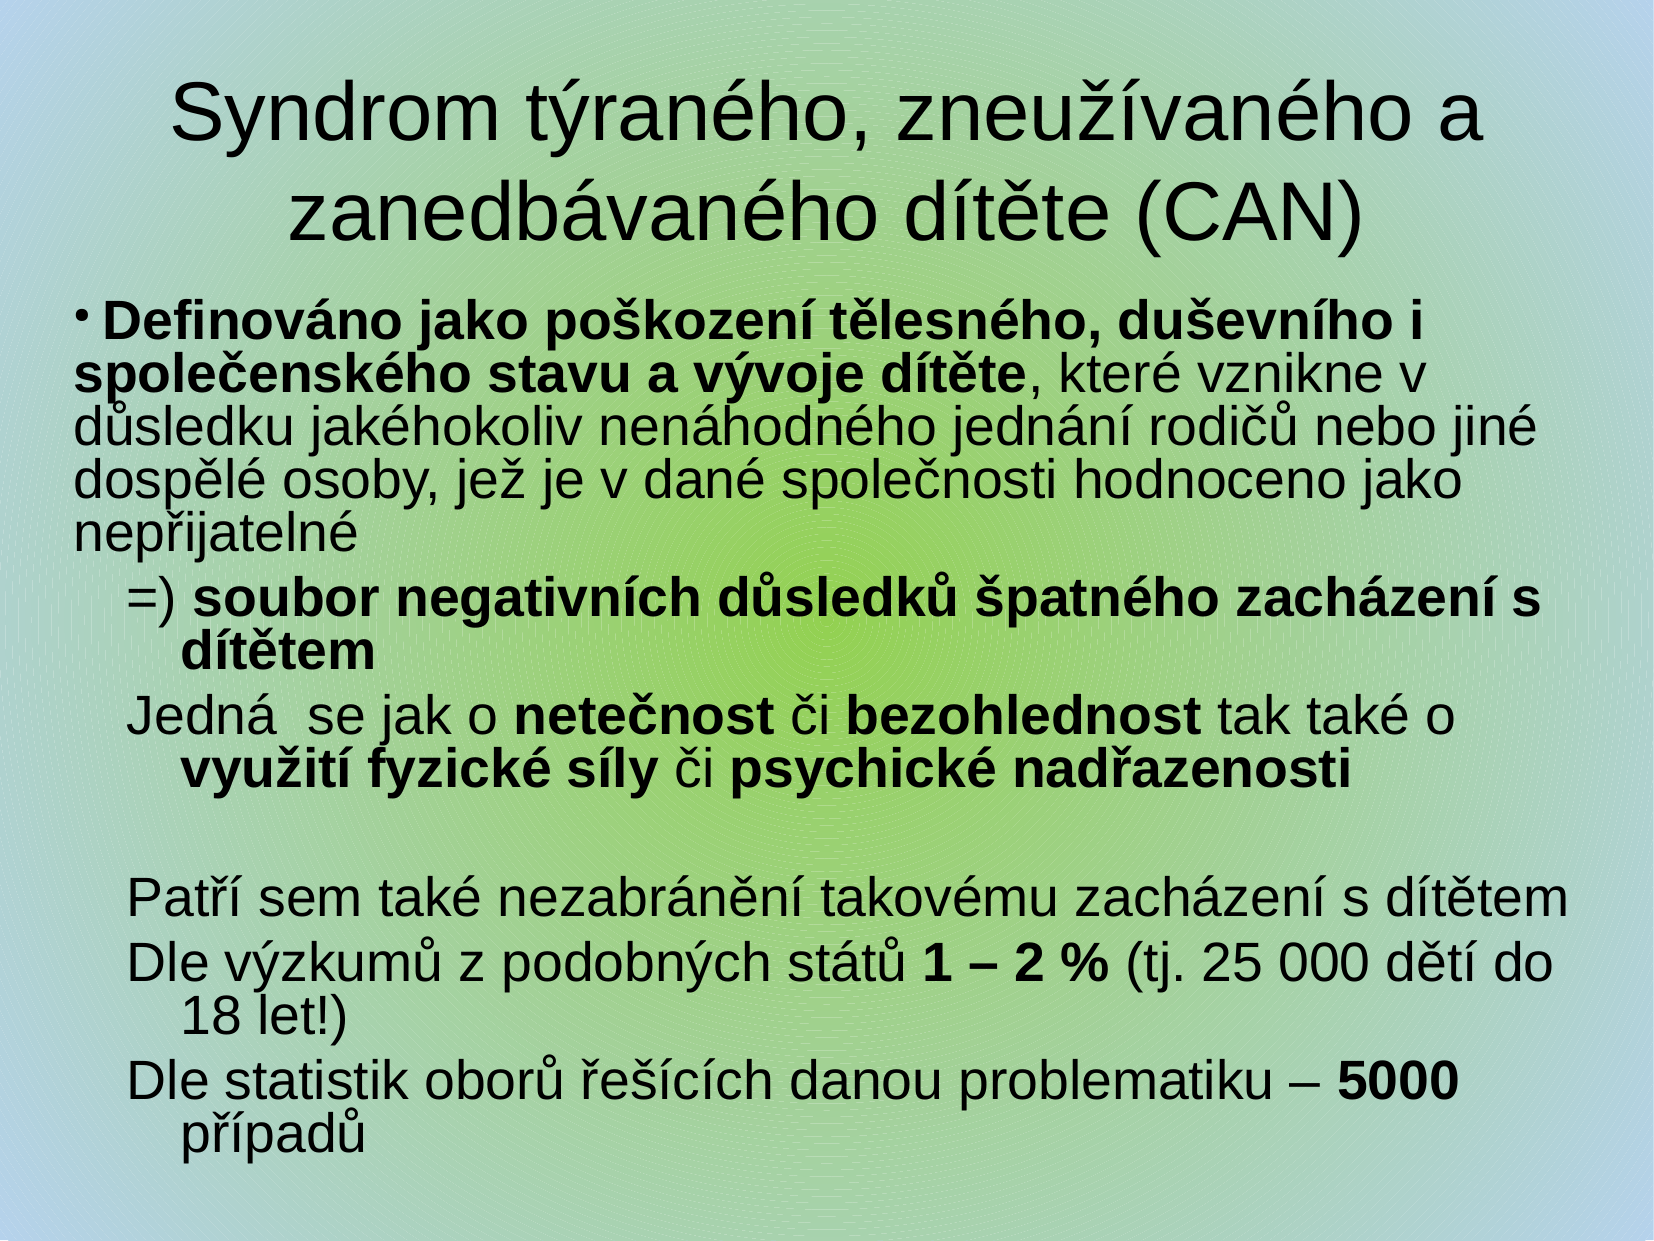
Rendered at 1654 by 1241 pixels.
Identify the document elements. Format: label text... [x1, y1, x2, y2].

list Definováno jako poškození tělesného, duševního i společenského stavu a vývoje dítěte, které vznikne v důsledku jakéhokoliv nenáhodného jednání rodičů nebo jiné dospělé osoby, jež je v dané společnosti hodnoceno jako nepřijatelné =) soubor negativních důsledků špatného zacházení s dítětem Jedná se jak o netečnost či bezohlednost tak také o využití fyzické síly či psychické nadřazenosti Patří sem také nezabránění takovému zacházení s dítětem Dle výzkumů z podobných států 1 – 2 % (tj. 25 000 dětí do 18 let!) Dle statistik oborů řešících danou problematiku – 5000 případů [58, 289, 1622, 1180]
title Syndrom týraného, zneužívaného a zanedbávaného dítěte (CAN) [82, 49, 1571, 257]
